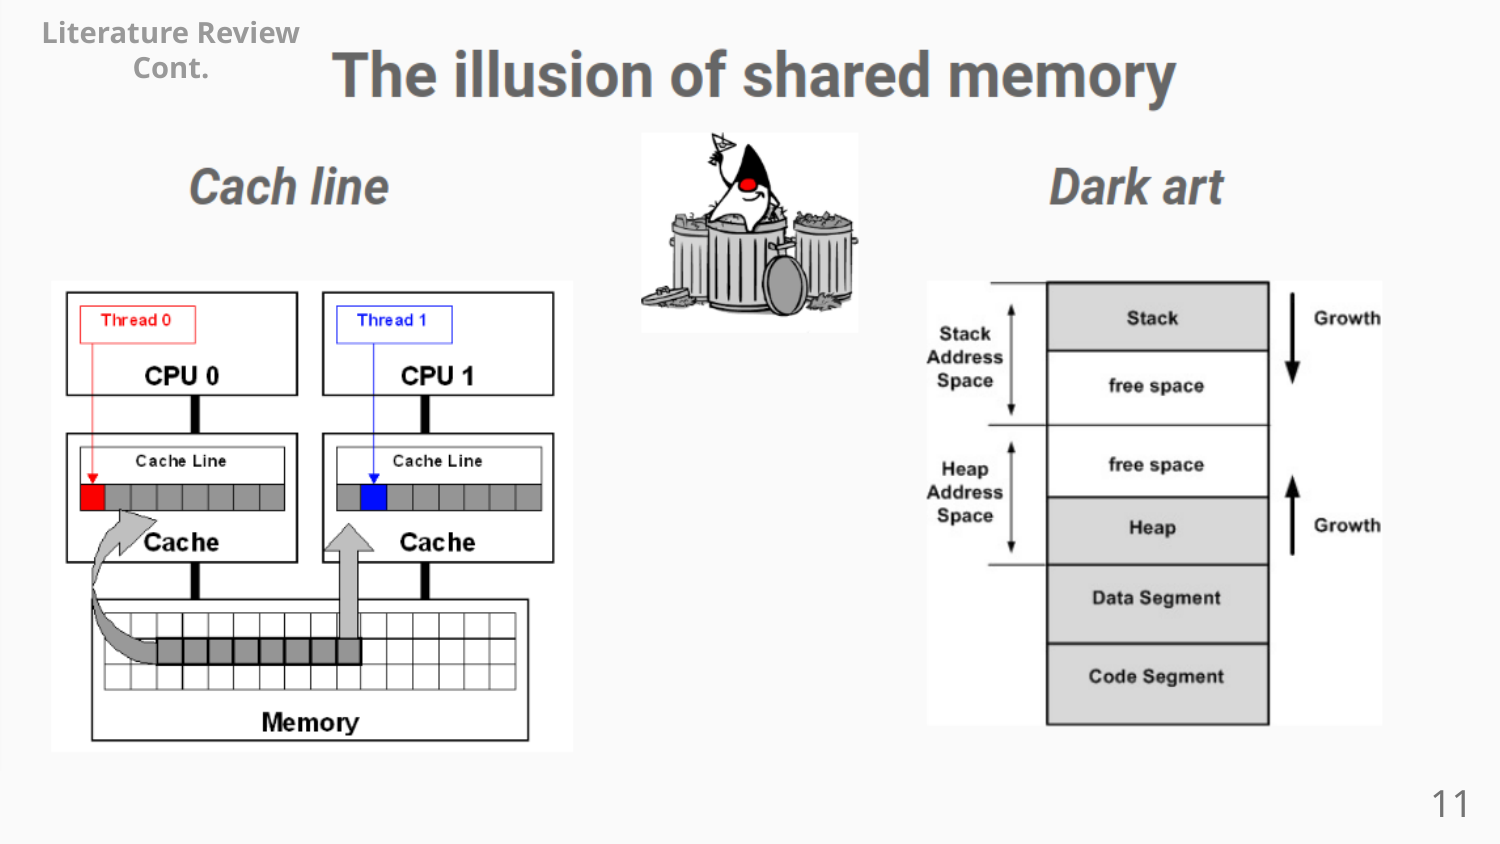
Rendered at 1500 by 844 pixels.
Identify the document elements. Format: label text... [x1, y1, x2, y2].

text_box Literature Review Cont. [0, 0, 347, 80]
picture [0, 0, 1436, 771]
slide_number 11 [1398, 770, 1489, 835]
